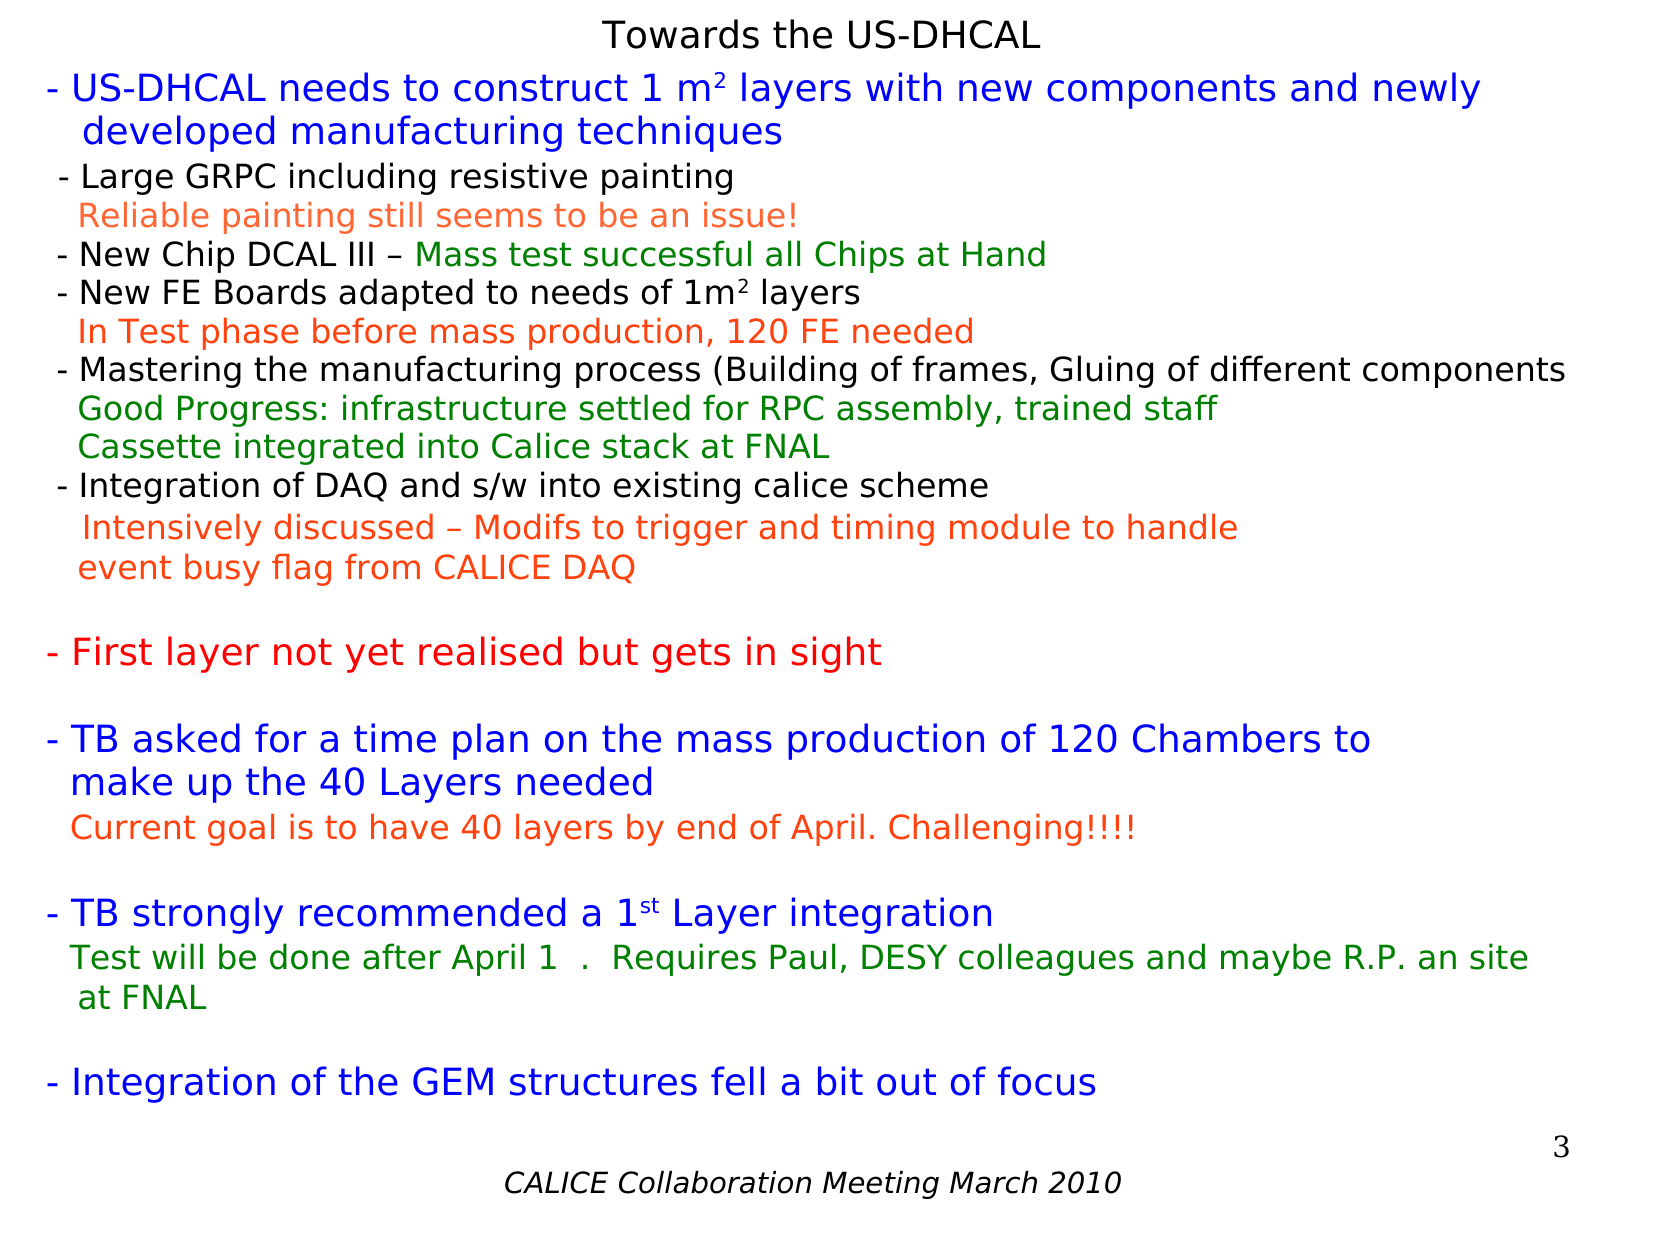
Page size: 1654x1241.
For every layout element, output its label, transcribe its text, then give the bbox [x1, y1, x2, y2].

text_box Towards the US-DHCAL [587, 6, 1058, 59]
text_box - US-DHCAL needs to construct 1 m2 layers with new components and newly developed manufacturing techniques - Large GRPC including resistive painting Reliable painting still seems to be an issue! - New Chip DCAL III – Mass test successful all Chips at Hand - New FE Boards adapted to needs of 1m2 layers In Test phase before mass production, 120 FE needed - Mastering the manufacturing process (Building of frames, Gluing of different components Good Progress: infrastructure settled for RPC assembly, trained staff Cassette integrated into Calice stack at FNAL - Integration of DAQ and s/w into existing calice scheme Intensively discussed – Modifs to trigger and timing module to handle event busy flag from CALICE DAQ - First layer not yet realised but gets in sight - TB asked for a time plan on the mass production of 120 Chambers to make up the 40 Layers needed Current goal is to have 40 layers by end of April. Challenging!!!! - TB strongly recommended a 1st Layer integration Test will be done after April 1 . Requires Paul, DESY colleagues and maybe R.P. an site at FNAL - Integration of the GEM structures fell a bit out of focus [31, 59, 1625, 1115]
